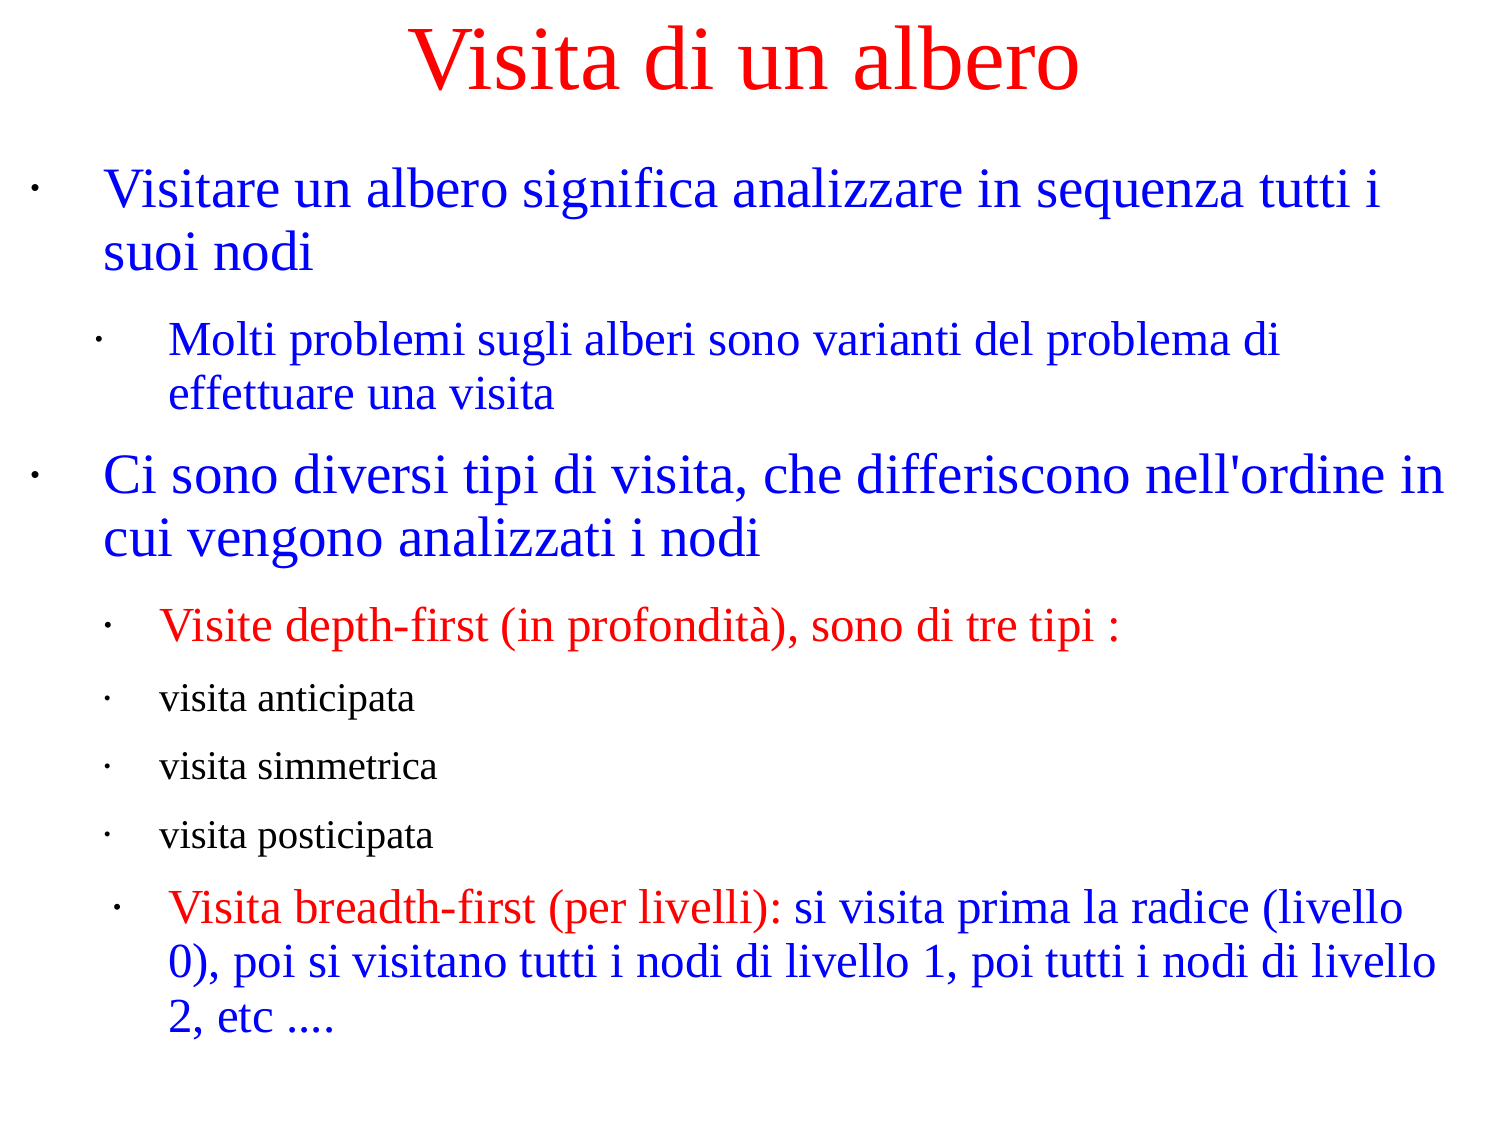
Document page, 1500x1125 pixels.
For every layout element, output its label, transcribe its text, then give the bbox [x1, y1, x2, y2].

title Visita di un albero [107, 0, 1383, 149]
list Visitare un albero significa analizzare in sequenza tutti i suoi nodi Molti problemi sugli alberi sono varianti del problema di effettuare una visita Ci sono diversi tipi di visita, che differiscono nell'ordine in cui vengono analizzati i nodi Visite depth-first (in profondità), sono di tre tipi : visita anticipata visita simmetrica visita posticipata Visita breadth-first (per livelli): si visita prima la radice (livello 0), poi si visitano tutti i nodi di livello 1, poi tutti i nodi di livello 2, etc .... [15, 149, 1475, 1055]
